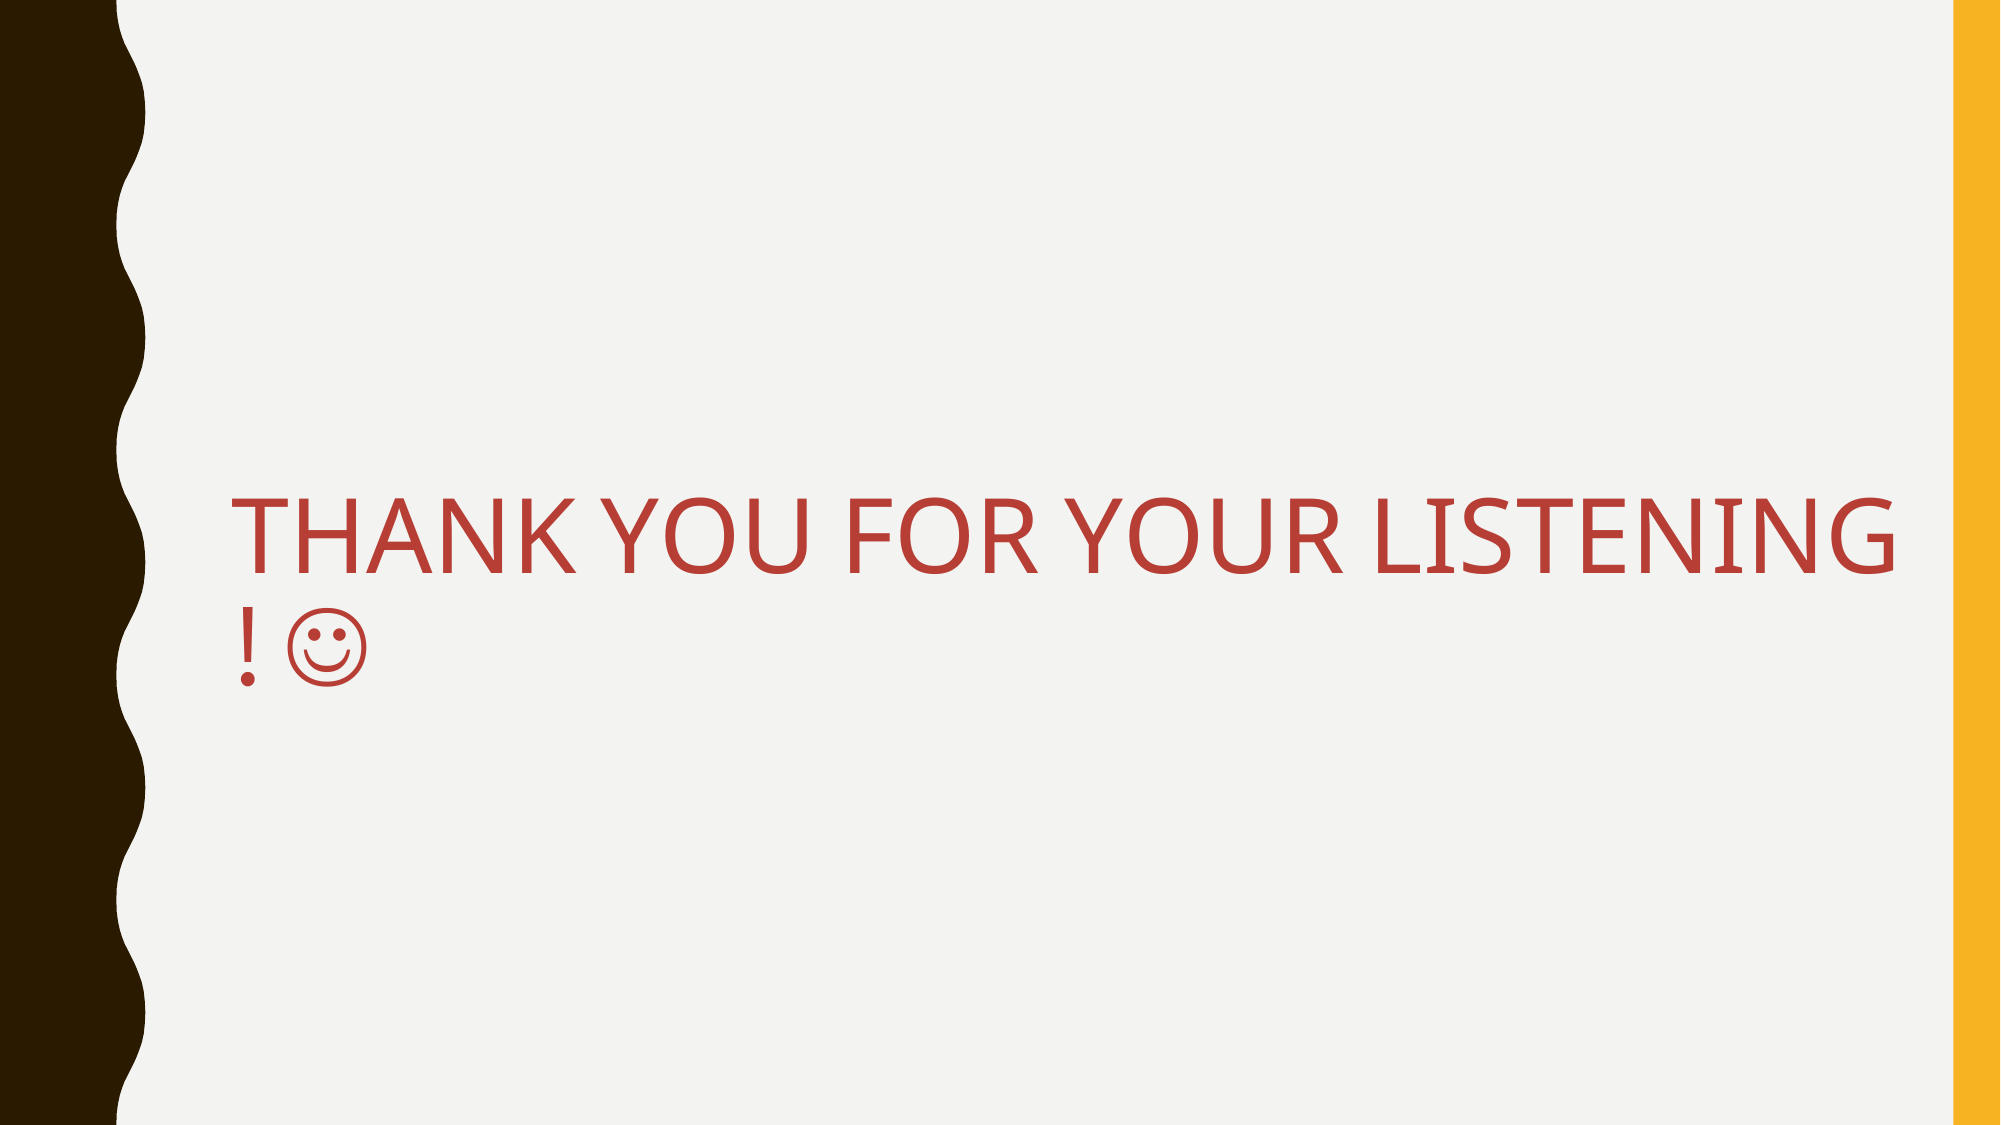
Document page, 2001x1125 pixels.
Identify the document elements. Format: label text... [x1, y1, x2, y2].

title THANK YOU FOR YOUR LISTENING !  [216, 475, 1919, 721]
